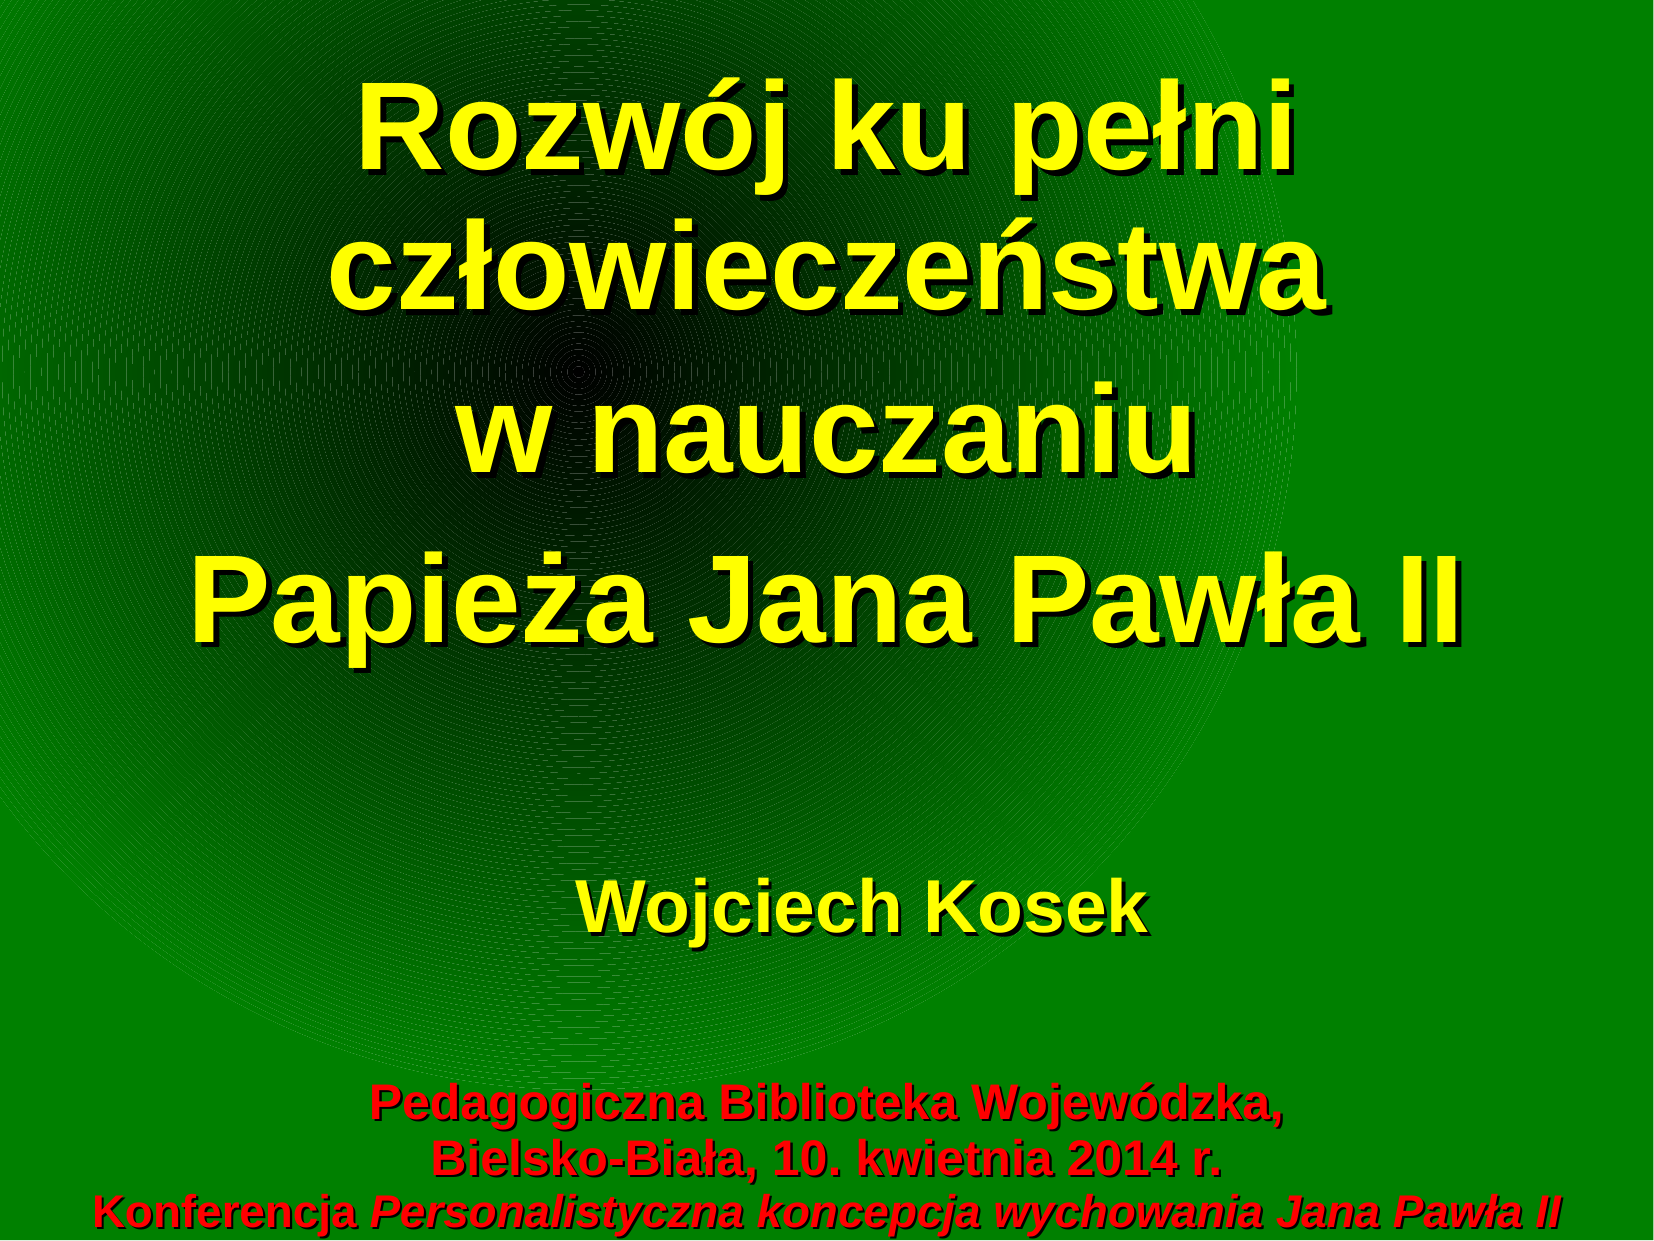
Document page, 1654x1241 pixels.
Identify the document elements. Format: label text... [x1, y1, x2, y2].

list Rozwój ku pełni człowieczeństwa w nauczaniu Papieża Jana Pawła II Wojciech Kosek Pedagogiczna Biblioteka Wojewódzka, Bielsko-Biała, 10. kwietnia 2014 r. Konferencja Personalistyczna koncepcja wychowania Jana Pawła II [0, 0, 1654, 1241]
